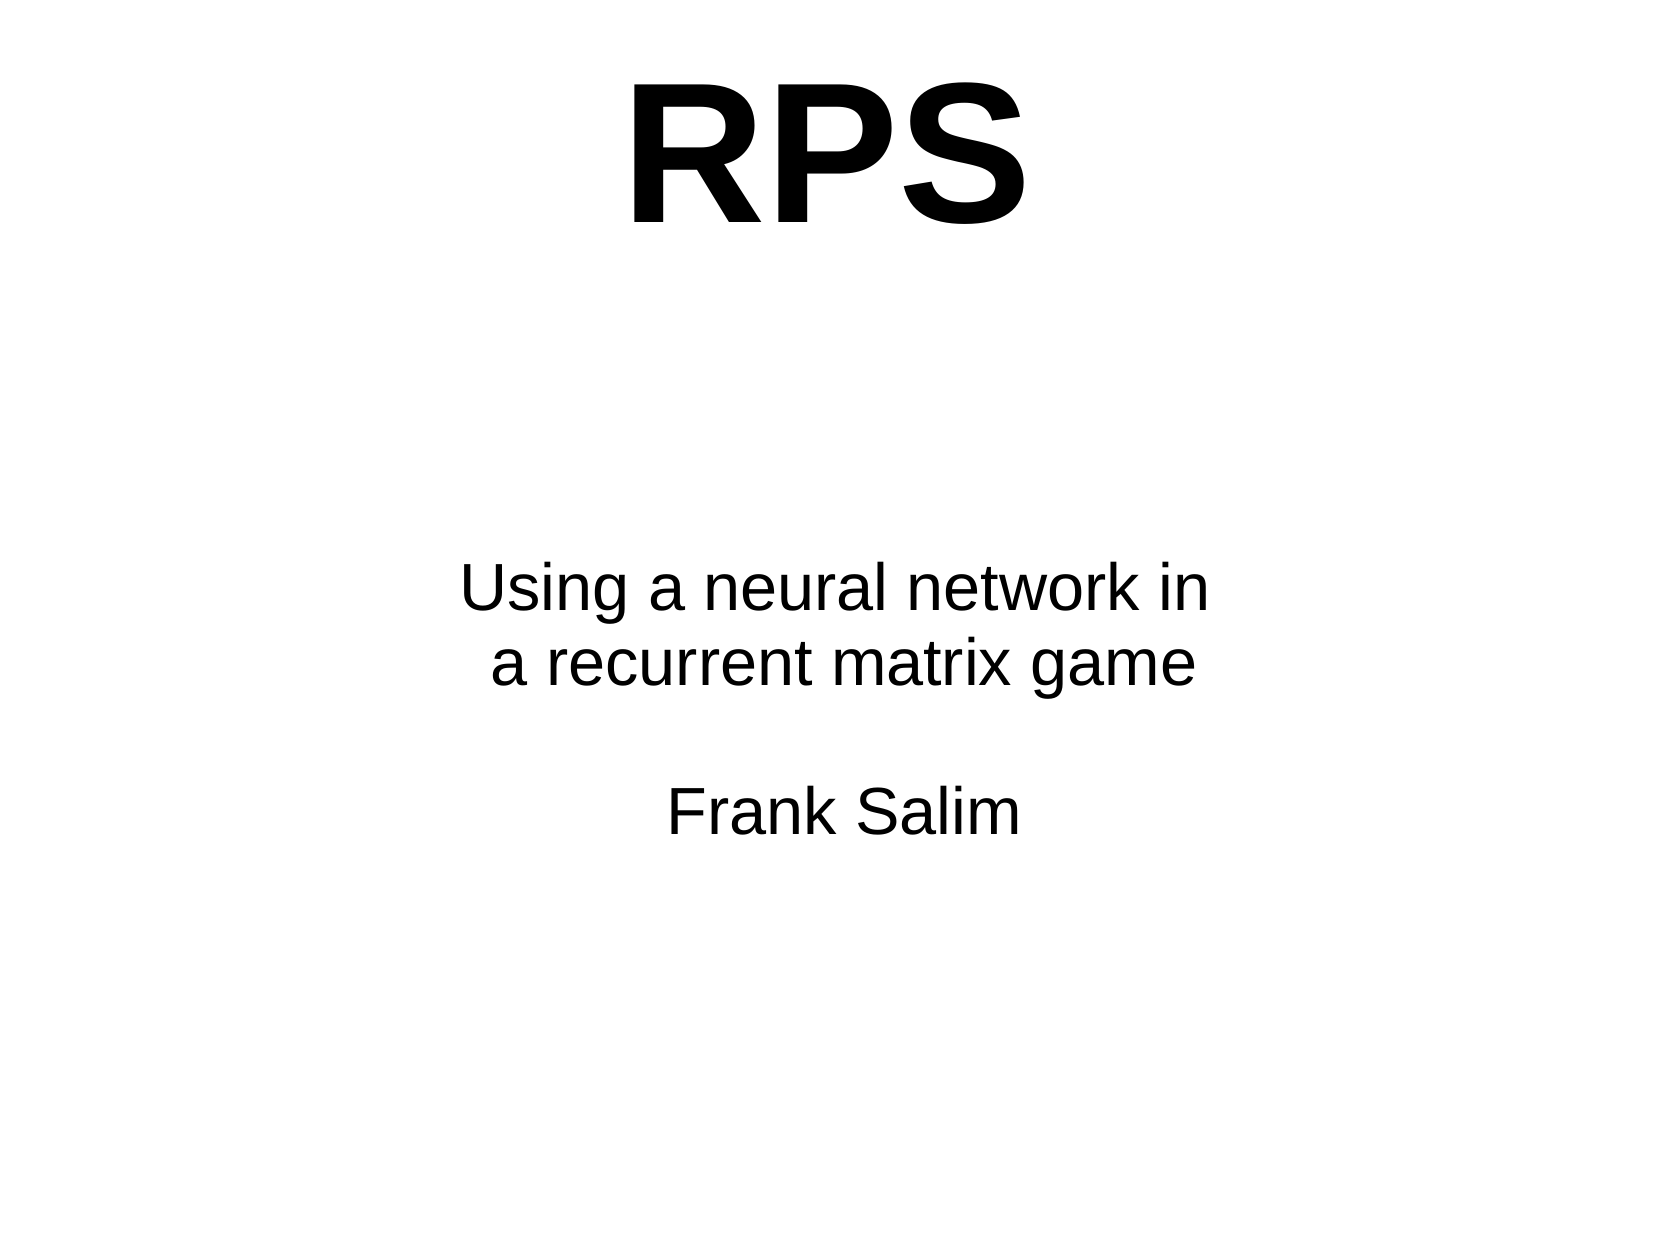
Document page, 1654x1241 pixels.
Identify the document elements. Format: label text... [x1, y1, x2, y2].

title RPS [82, 41, 1571, 265]
subtitle Using a neural network in a recurrent matrix game Frank Salim [82, 290, 1571, 1109]
